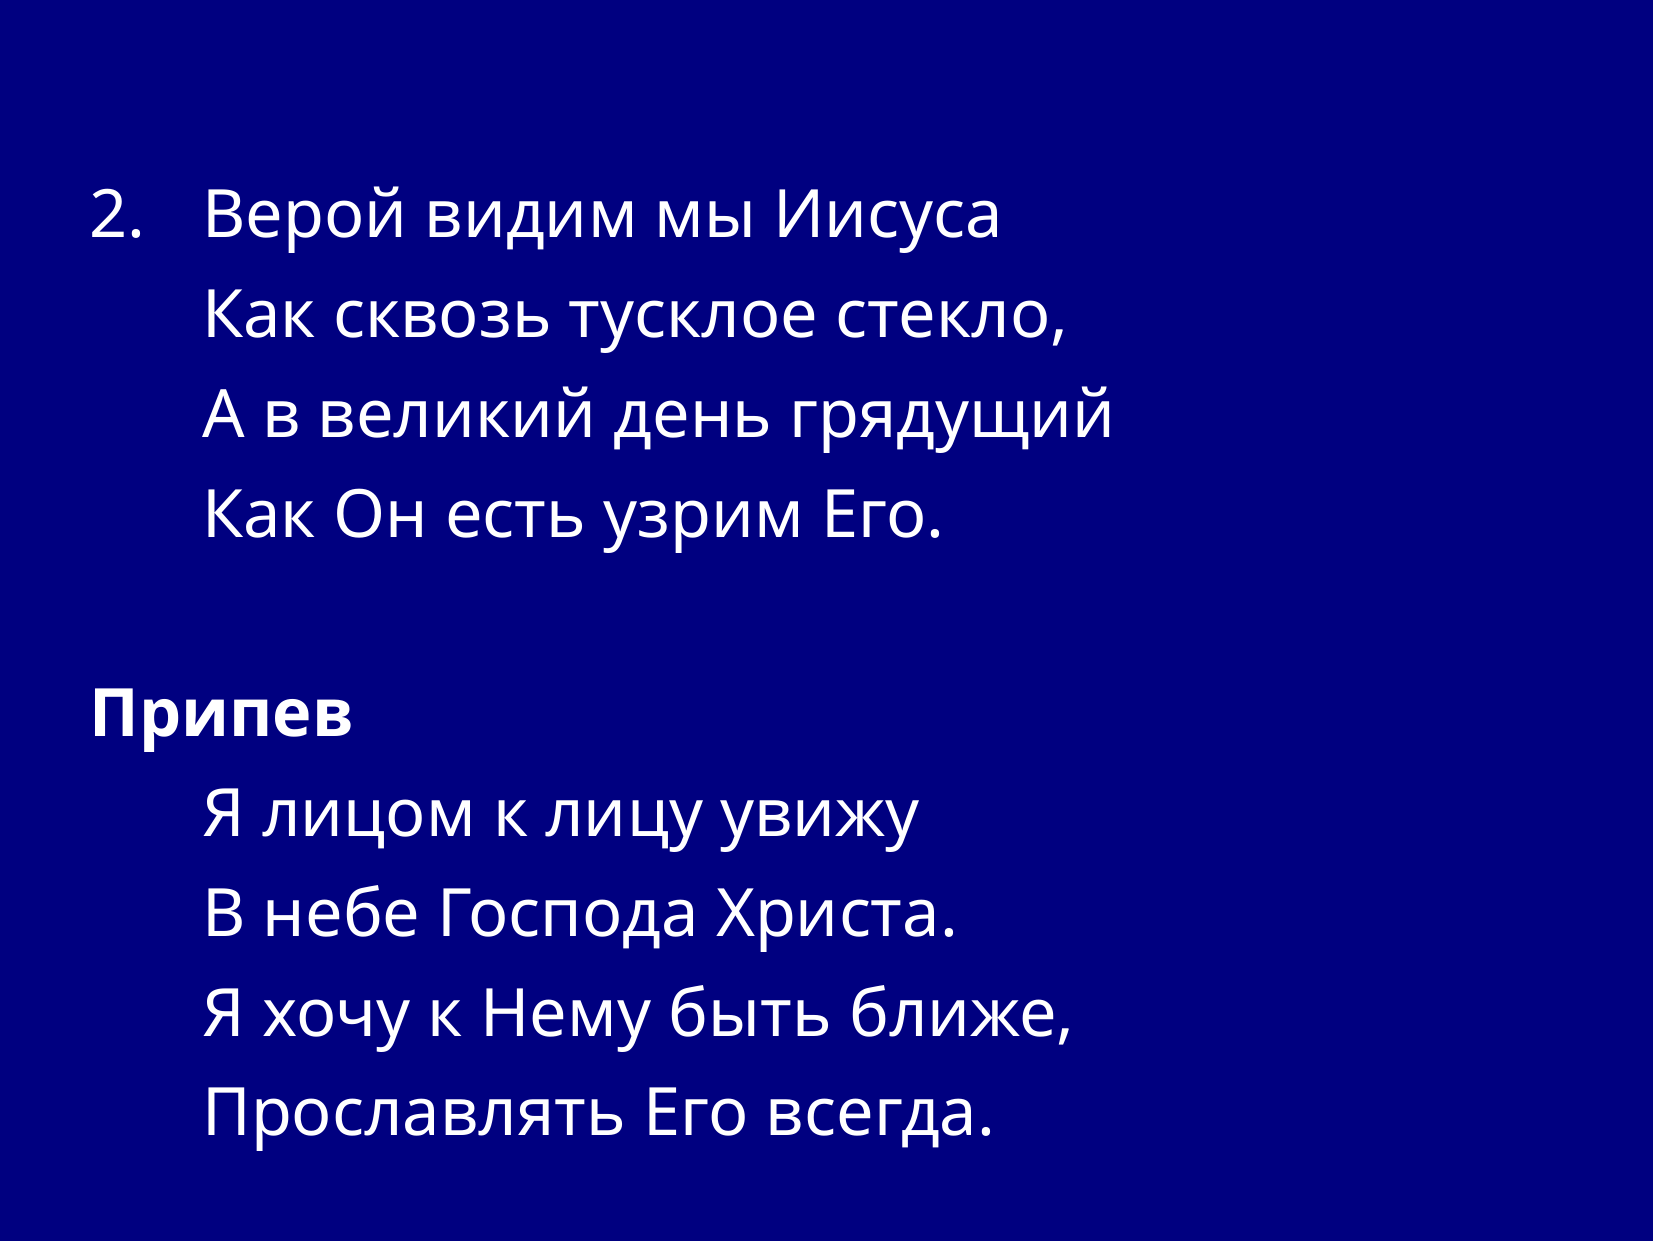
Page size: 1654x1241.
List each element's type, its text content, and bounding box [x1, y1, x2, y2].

text_box 2. Верой видим мы Иисуса Как сквозь тусклое стекло, А в великий день грядущий Как Он есть узрим Его. Припев Я лицом к лицу увижу В небе Господа Христа. Я хочу к Нему быть ближе, Прославлять Его всегда. [75, 150, 1576, 1163]
